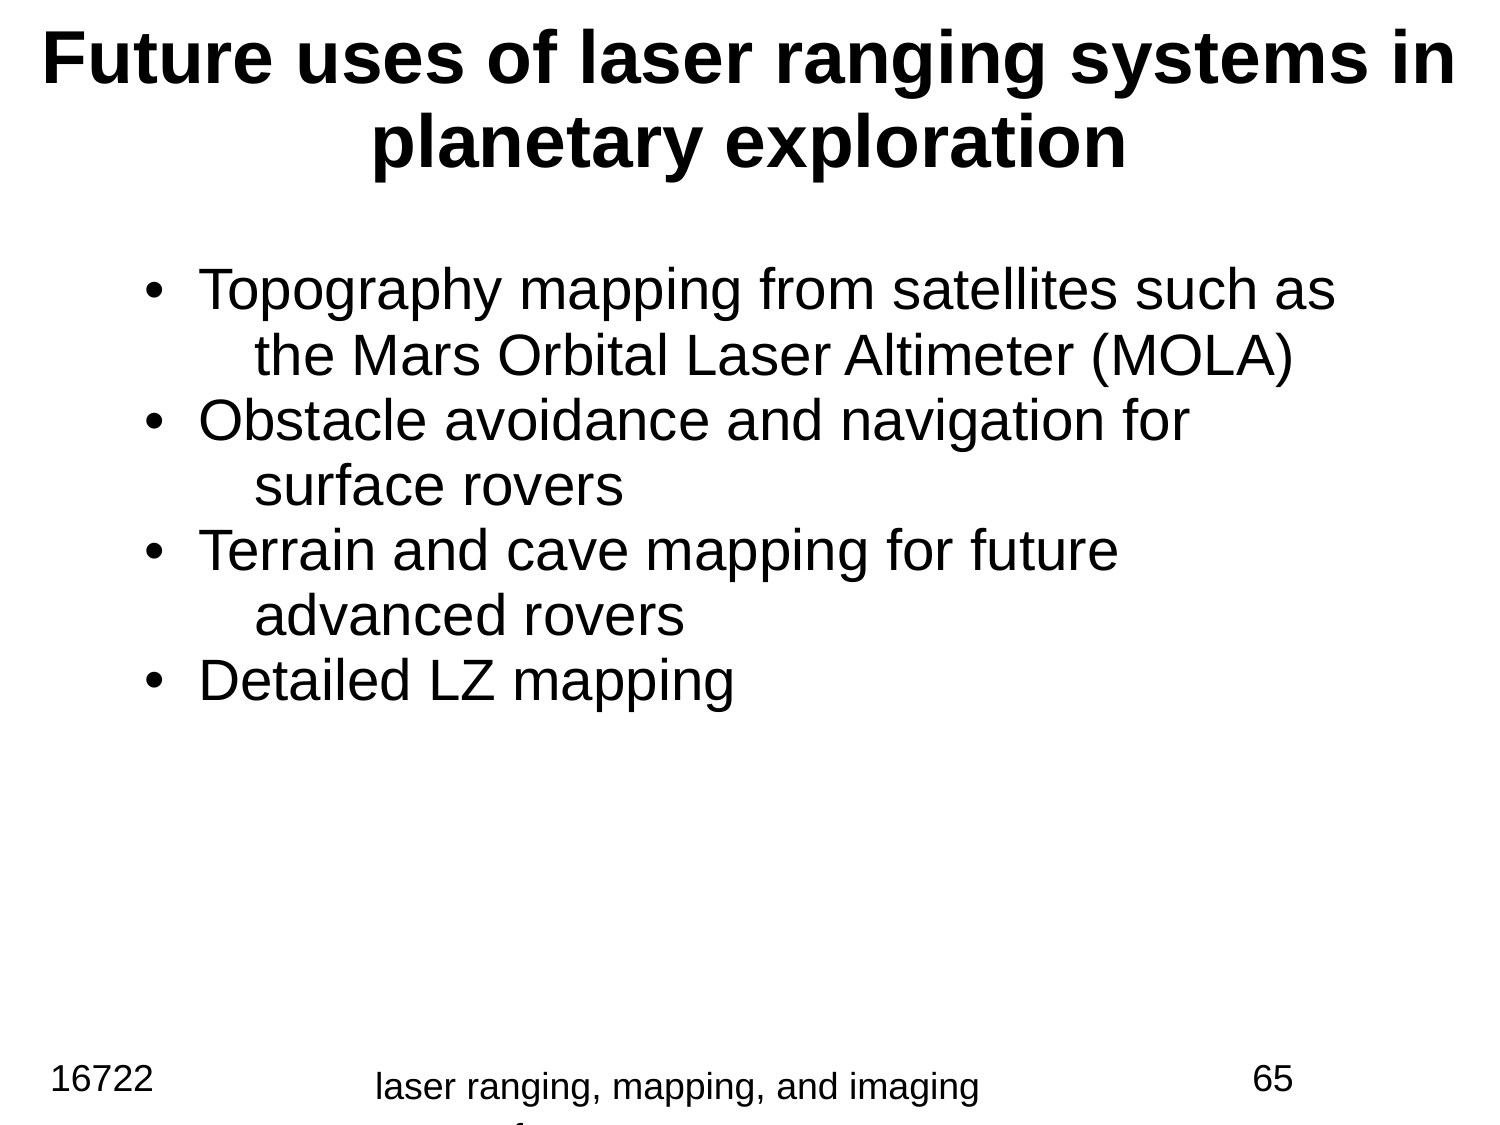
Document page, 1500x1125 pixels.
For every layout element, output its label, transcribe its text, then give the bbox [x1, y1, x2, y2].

slide_number 16722 [24, 1050, 350, 1100]
footer laser ranging, mapping, and imaging systems for exploration robots [350, 1050, 1100, 1100]
list Topography mapping from satellites such as the Mars Orbital Laser Altimeter (MOLA) Obstacle avoidance and navigation for surface rovers Terrain and cave mapping for future advanced rovers Detailed LZ mapping [112, 249, 1375, 850]
slide_number <number>5 [1237, 1050, 1425, 1100]
title Future uses of laser ranging systems in planetary exploration [24, 37, 1475, 163]
